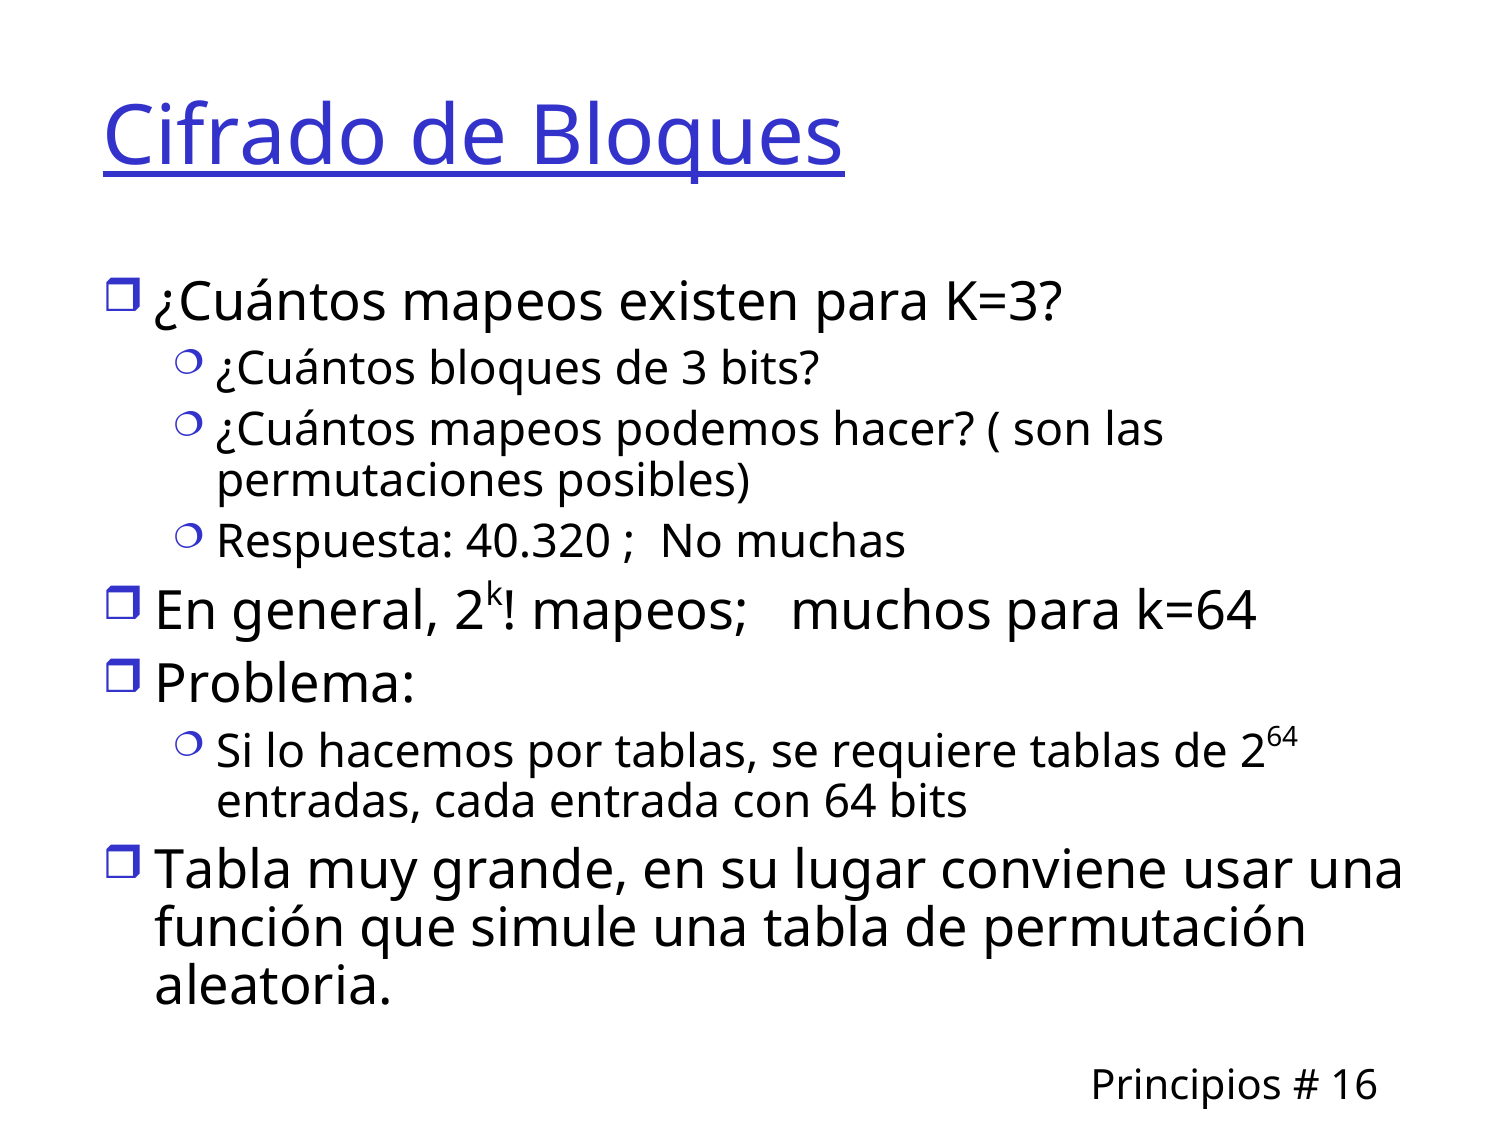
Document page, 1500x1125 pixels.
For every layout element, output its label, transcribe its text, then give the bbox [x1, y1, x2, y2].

title Cifrado de Bloques [87, 37, 1363, 225]
list ¿Cuántos mapeos existen para K=3? ¿Cuántos bloques de 3 bits? ¿Cuántos mapeos podemos hacer? ( son las permutaciones posibles) Respuesta: 40.320 ; No muchas En general, 2k! mapeos; muchos para k=64 Problema: Si lo hacemos por tablas, se requiere tablas de 264 entradas, cada entrada con 64 bits Tabla muy grande, en su lugar conviene usar una función que simule una tabla de permutación aleatoria. [87, 266, 1435, 1030]
